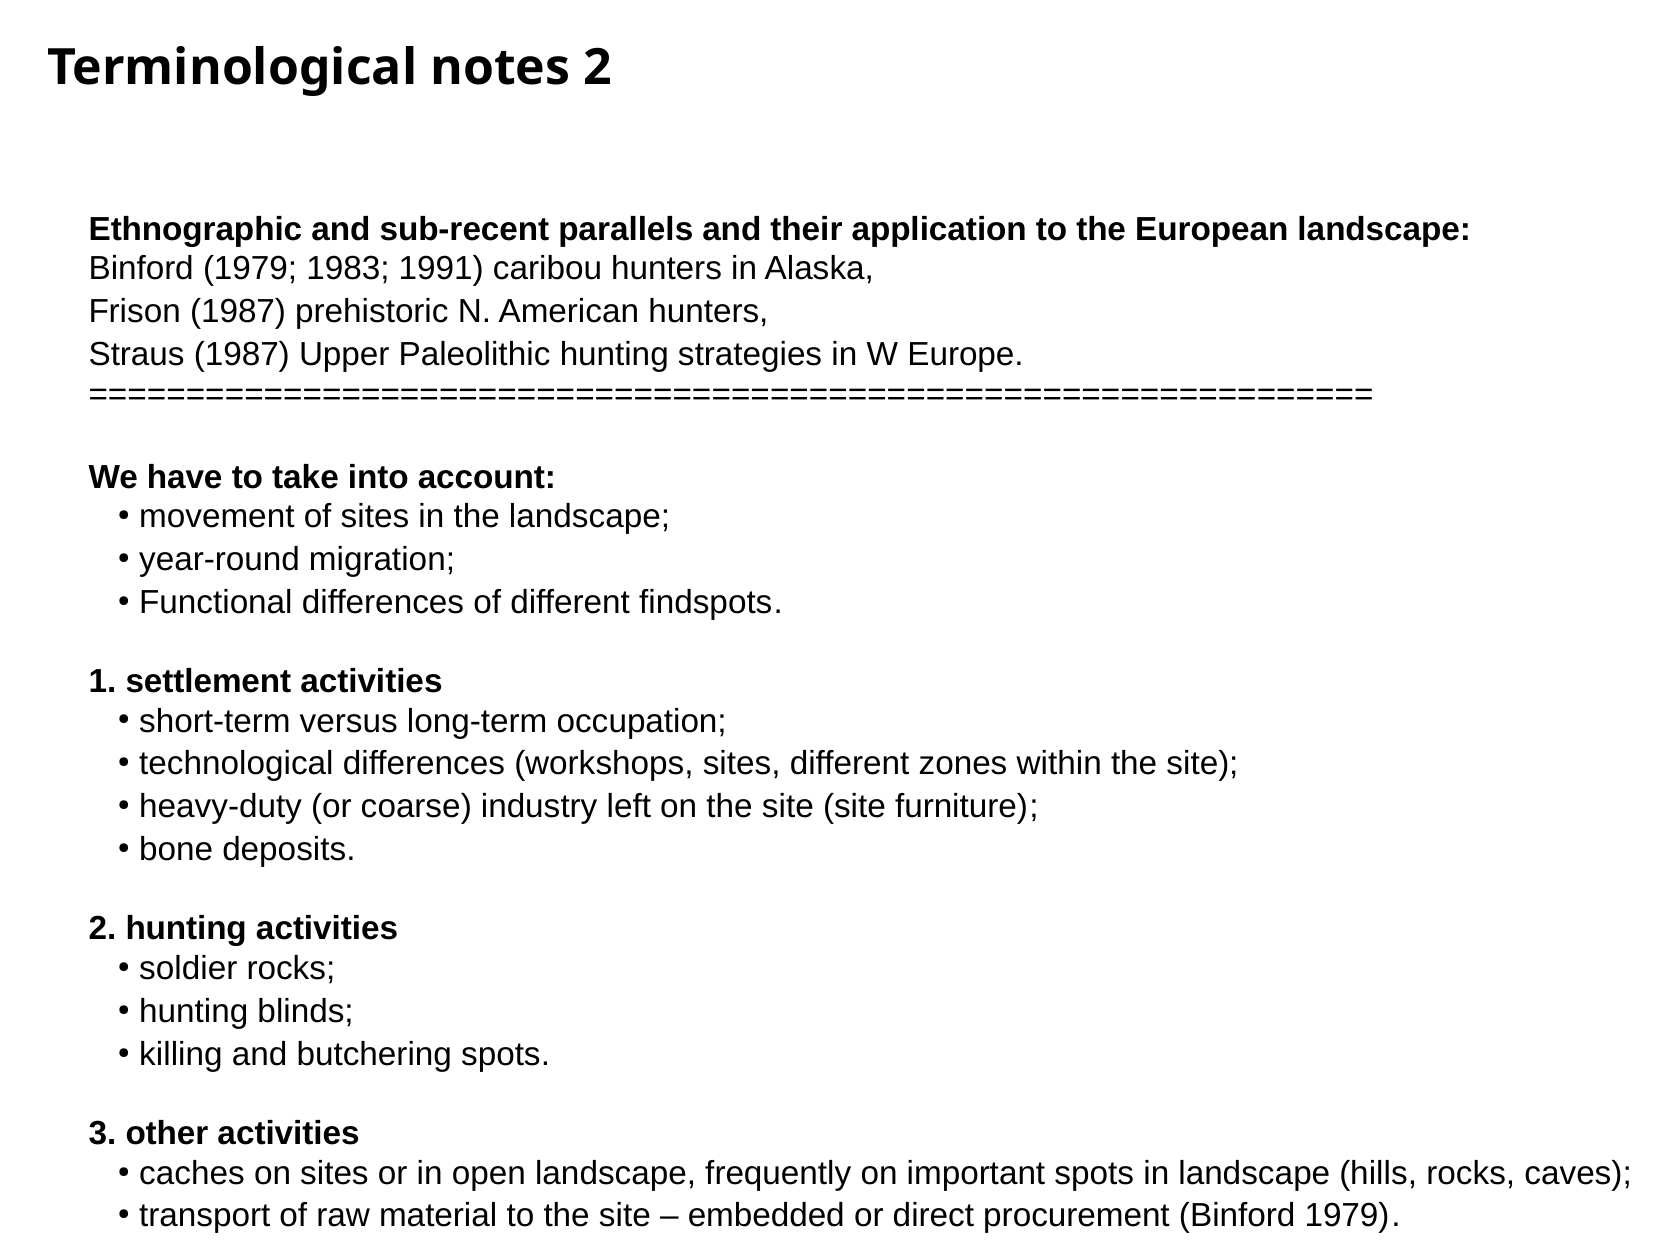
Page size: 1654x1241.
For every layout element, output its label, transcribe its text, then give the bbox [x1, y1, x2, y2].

subtitle Ethnographic and sub-recent parallels and their application to the European landscape: Binford (1979; 1983; 1991) caribou hunters in Alaska, Frison (1987) prehistoric N. American hunters, Straus (1987) Upper Paleolithic hunting strategies in W Europe. ================================================================== We have to take into account: movement of sites in the landscape; year-round migration; Functional differences of different findspots‏. 1. settlement activities short-term versus long-term occupation; technological differences (workshops, sites, different zones within the site); heavy-duty (or coarse) industry left on the site (site furniture)‏; bone deposits. 2. hunting activities soldier rocks; hunting blinds; killing and butchering spots. 3. other activities caches on sites or in open landscape, frequently on important spots in landscape (hills, rocks, caves); transport of raw material to the site – embedded or direct procurement (Binford 1979)‏. [88, 204, 1654, 1241]
title Terminological notes 2 [47, 29, 1536, 101]
